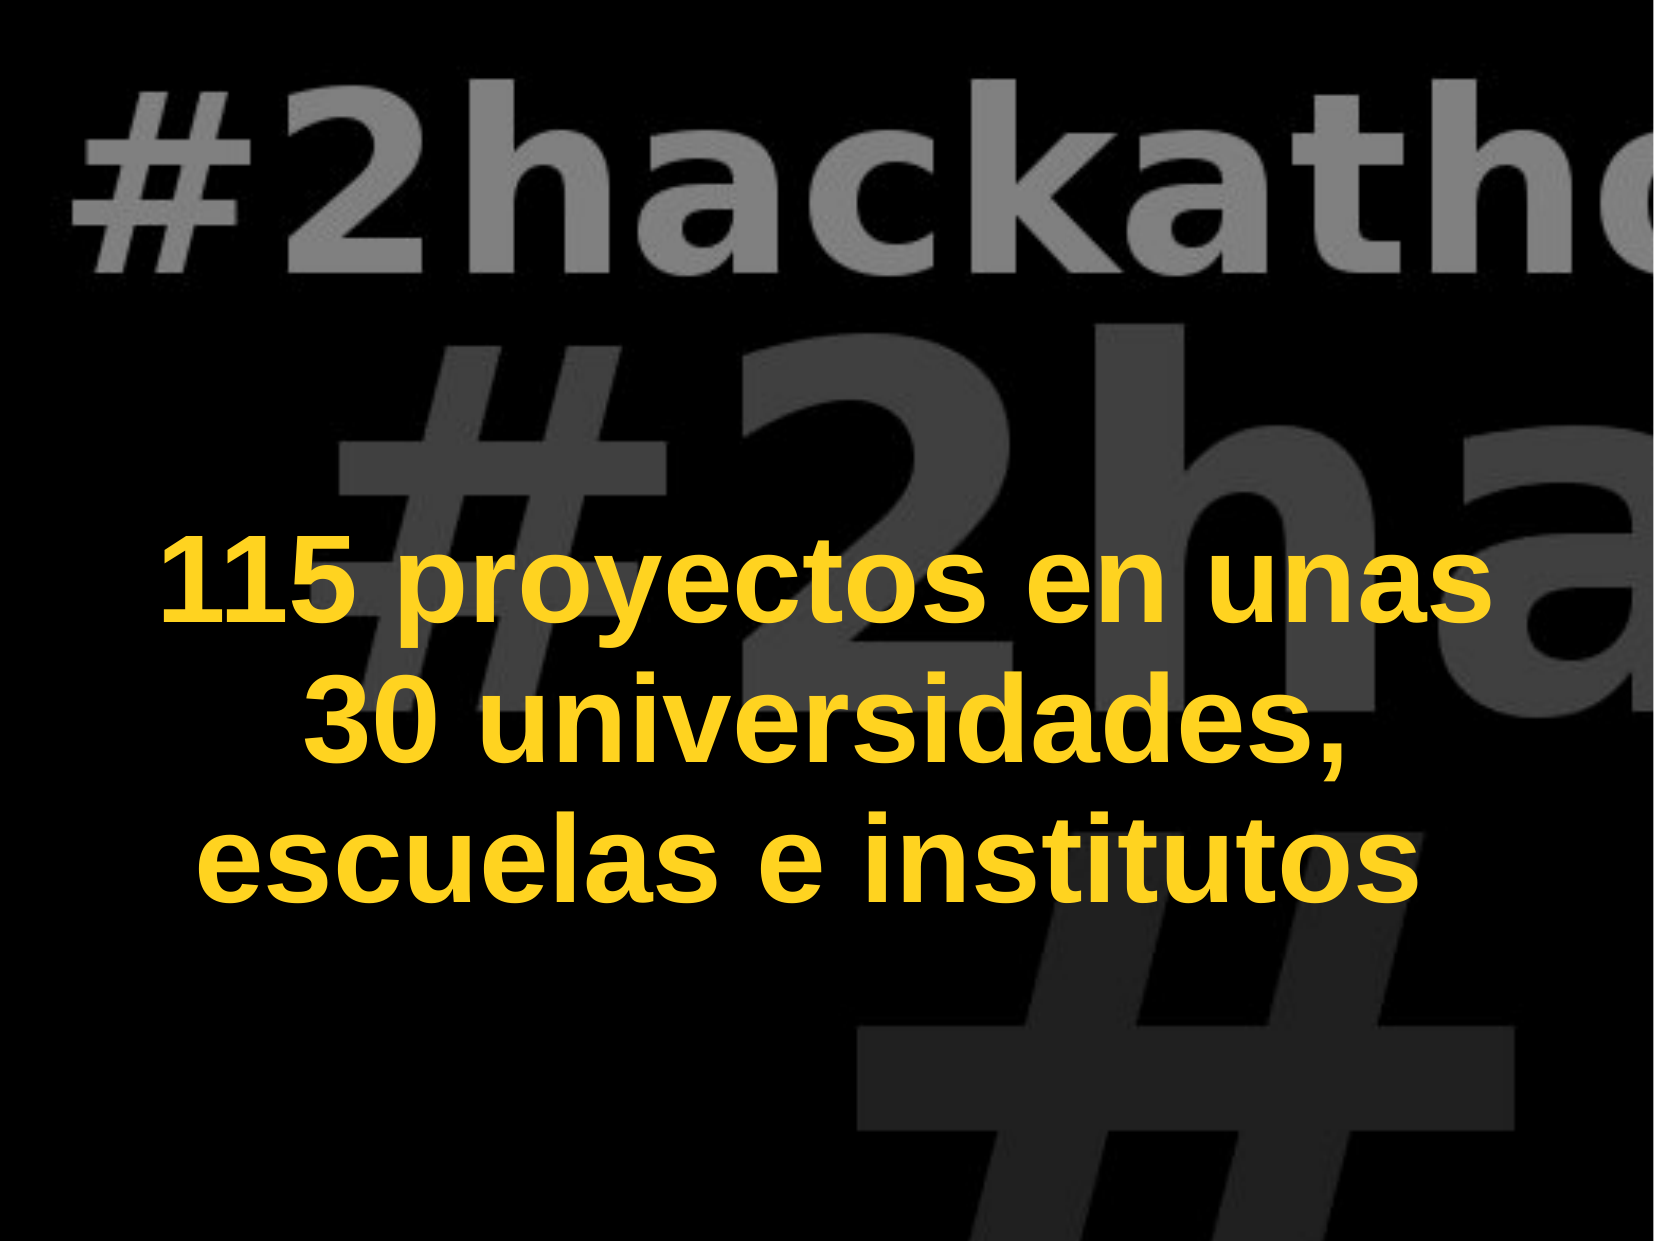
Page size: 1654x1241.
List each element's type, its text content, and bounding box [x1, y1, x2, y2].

picture [0, 0, 1654, 1241]
subtitle 115 proyectos en unas 30 universidades, escuelas e institutos [82, 49, 1571, 1109]
